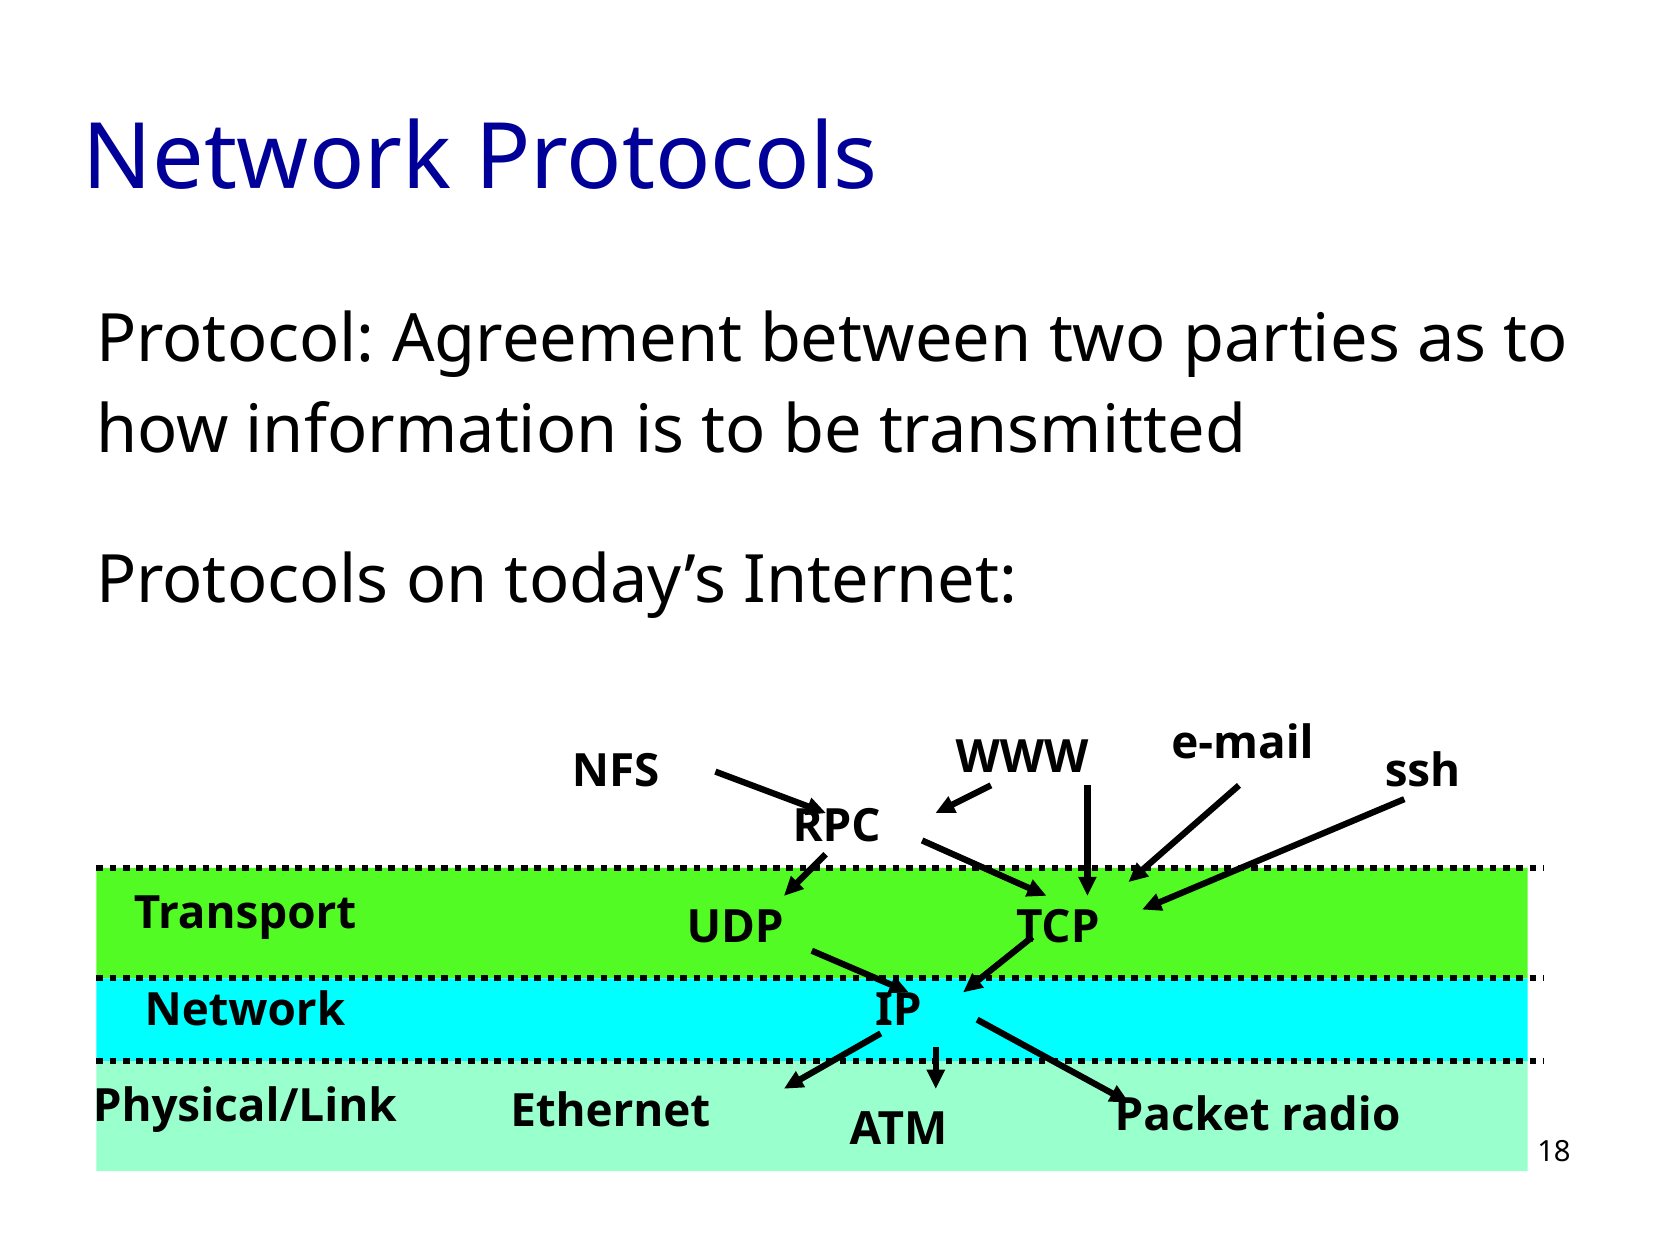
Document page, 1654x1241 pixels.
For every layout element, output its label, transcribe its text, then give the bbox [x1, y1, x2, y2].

text_box WWW [940, 730, 1179, 789]
text_box [96, 867, 1528, 1172]
text_box ATM [834, 1102, 1038, 1161]
text_box RPC [777, 799, 971, 858]
text_box Network [129, 982, 435, 1042]
text_box Transport [118, 886, 446, 945]
text_box RPC [833, 814, 842, 824]
text_box Physical/Link [78, 1078, 487, 1138]
text_box TCP [1001, 899, 1190, 959]
text_box NFS [556, 743, 750, 803]
title Network Protocols [82, 49, 1571, 257]
text_box Ethernet [495, 1084, 800, 1143]
text_box IP [860, 982, 1012, 1042]
text_box ssh [1369, 743, 1551, 803]
text_box UDP [671, 899, 874, 959]
text_box e-mail [1156, 716, 1404, 775]
list Protocol: Agreement between two parties as to how information is to be transmitted Protocols on today’s Internet: [60, 290, 1571, 766]
text_box Packet radio [1099, 1088, 1491, 1148]
text_box RPC [803, 814, 812, 823]
text_box IP [903, 998, 912, 1008]
